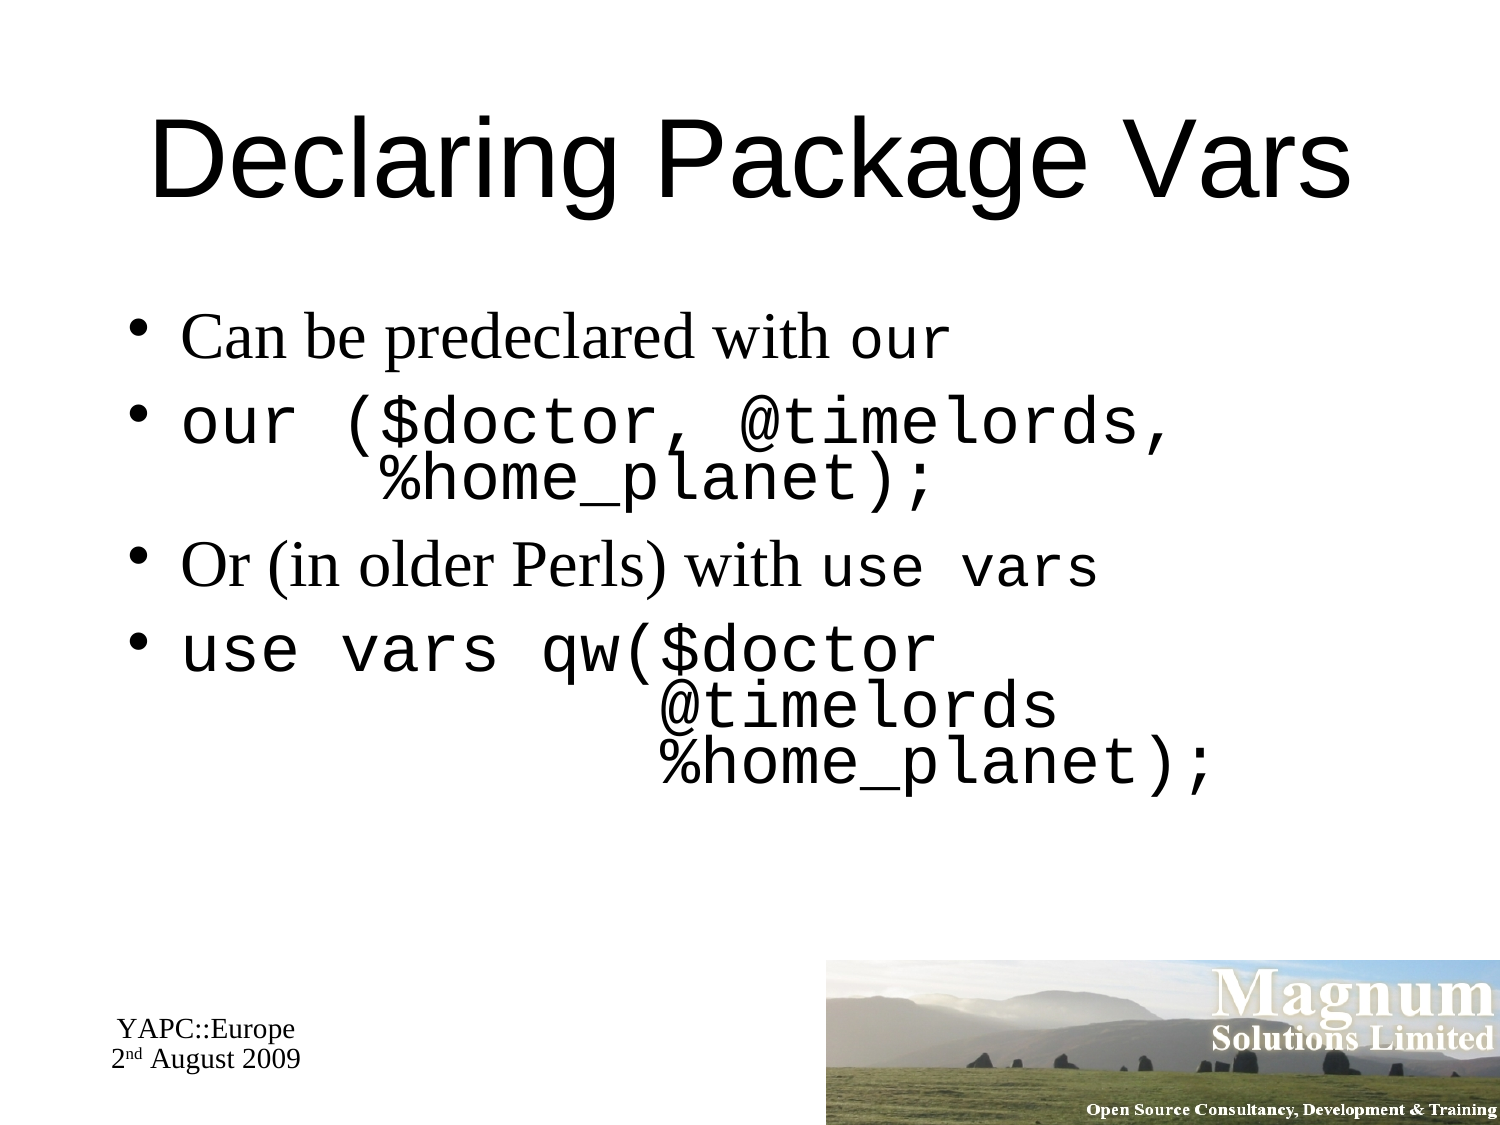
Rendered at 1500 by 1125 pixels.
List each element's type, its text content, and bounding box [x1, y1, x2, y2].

picture [826, 960, 1500, 1125]
list Can be predeclared with our our ($doctor, @timelords, %home_planet); Or (in older Perls) with use vars use vars qw($doctor @timelords %home_planet); [110, 312, 1391, 1006]
title Declaring Package Vars [110, 26, 1391, 288]
